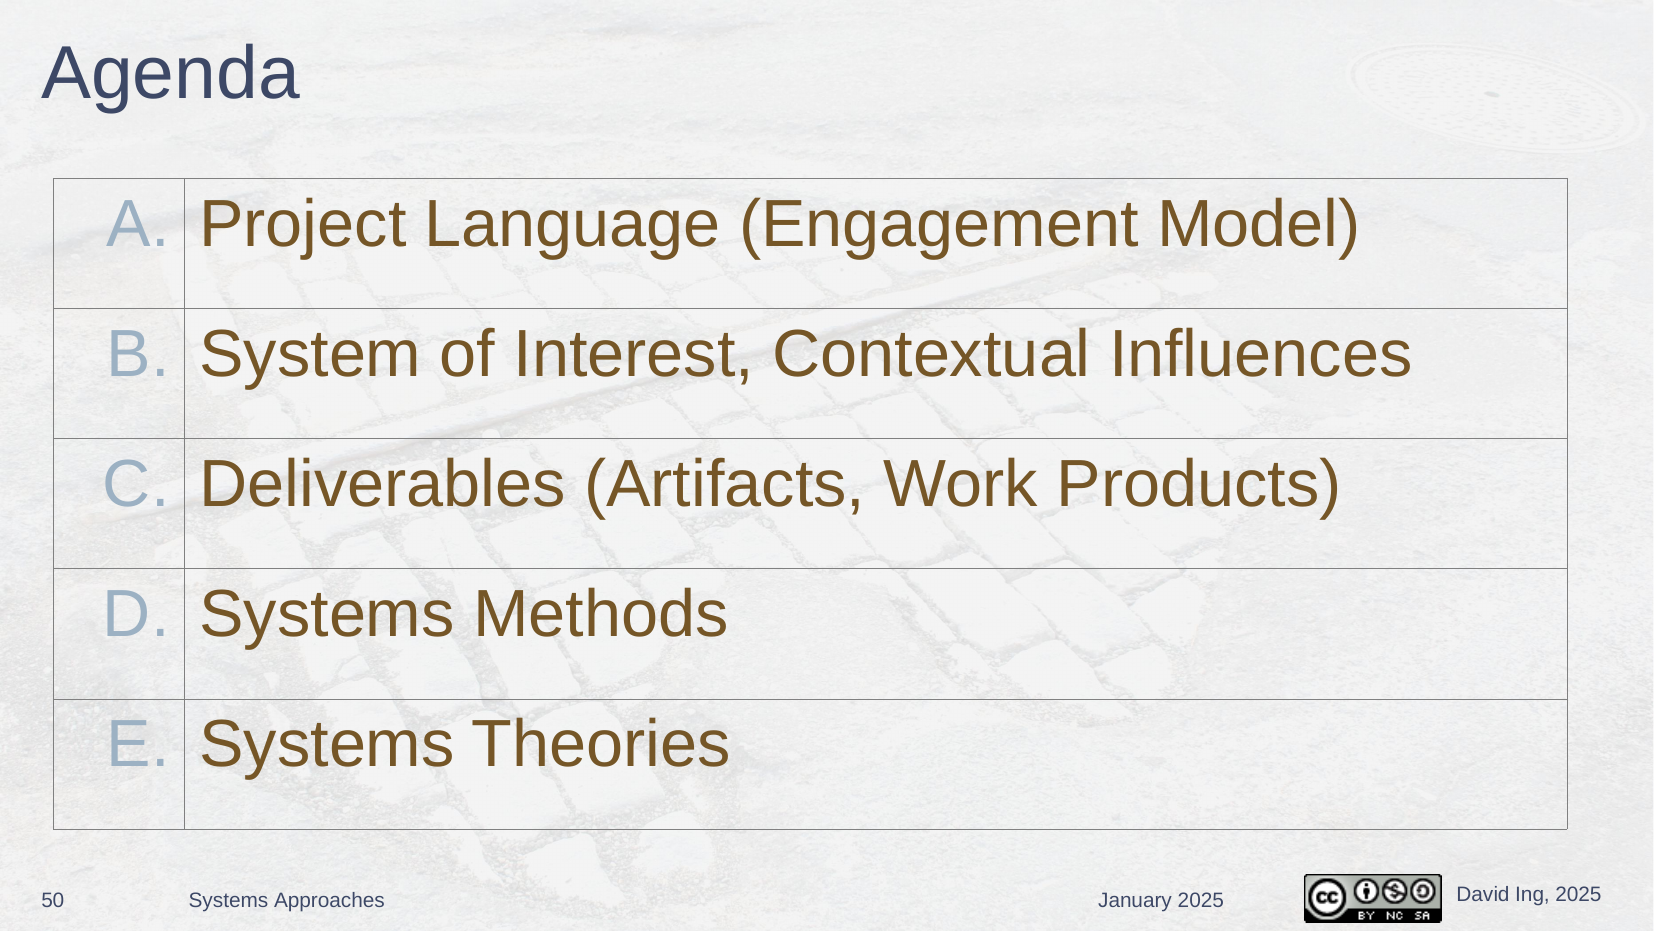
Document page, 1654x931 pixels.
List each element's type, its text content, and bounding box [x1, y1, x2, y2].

table_cell D. [54, 569, 184, 699]
title Agenda [41, 30, 1613, 191]
table_header Project Language (Engagement Model) [185, 179, 1567, 308]
table_cell E. [54, 700, 184, 829]
table_cell Systems Theories [185, 700, 1567, 829]
table_cell Deliverables (Artifacts, Work Products) [185, 439, 1567, 568]
table_cell Systems Methods [185, 569, 1567, 699]
table_cell C. [54, 439, 184, 568]
table_cell B. [54, 309, 184, 438]
picture [0, 0, 1654, 931]
table_header A. [54, 179, 184, 308]
table_cell System of Interest, Contextual Influences [185, 309, 1567, 438]
